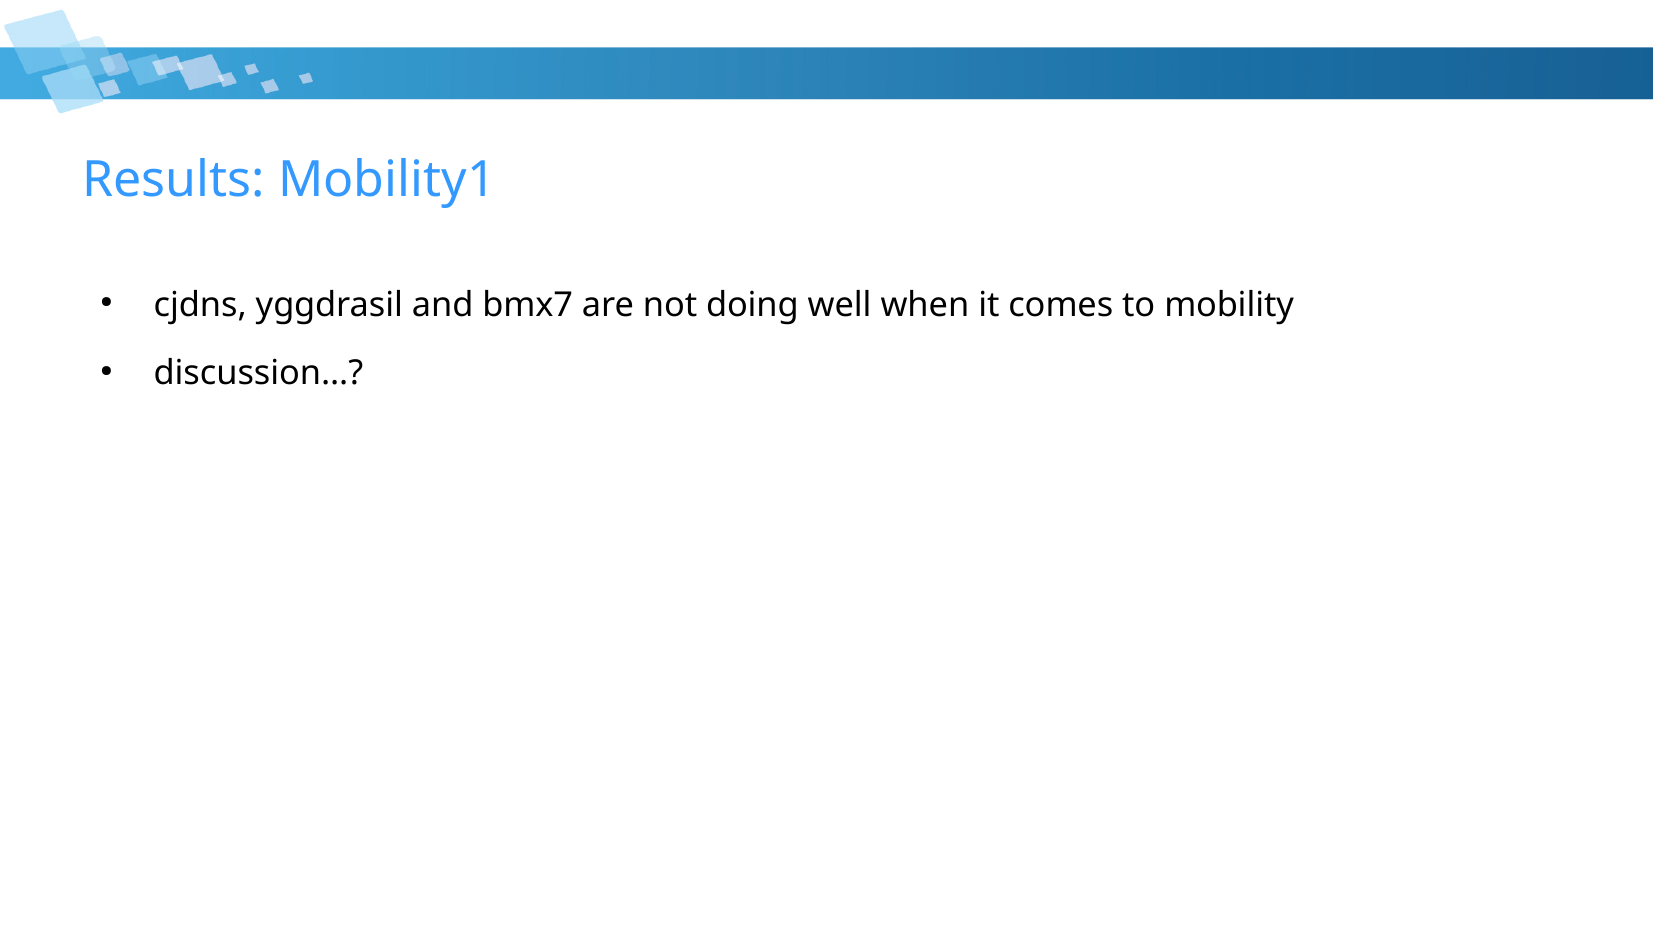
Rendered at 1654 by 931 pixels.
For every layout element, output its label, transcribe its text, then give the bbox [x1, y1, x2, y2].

picture [0, 0, 1653, 929]
list cjdns, yggdrasil and bmx7 are not doing well when it comes to mobility discussion…? [82, 279, 1571, 820]
title Results: Mobility1 [82, 99, 1571, 255]
